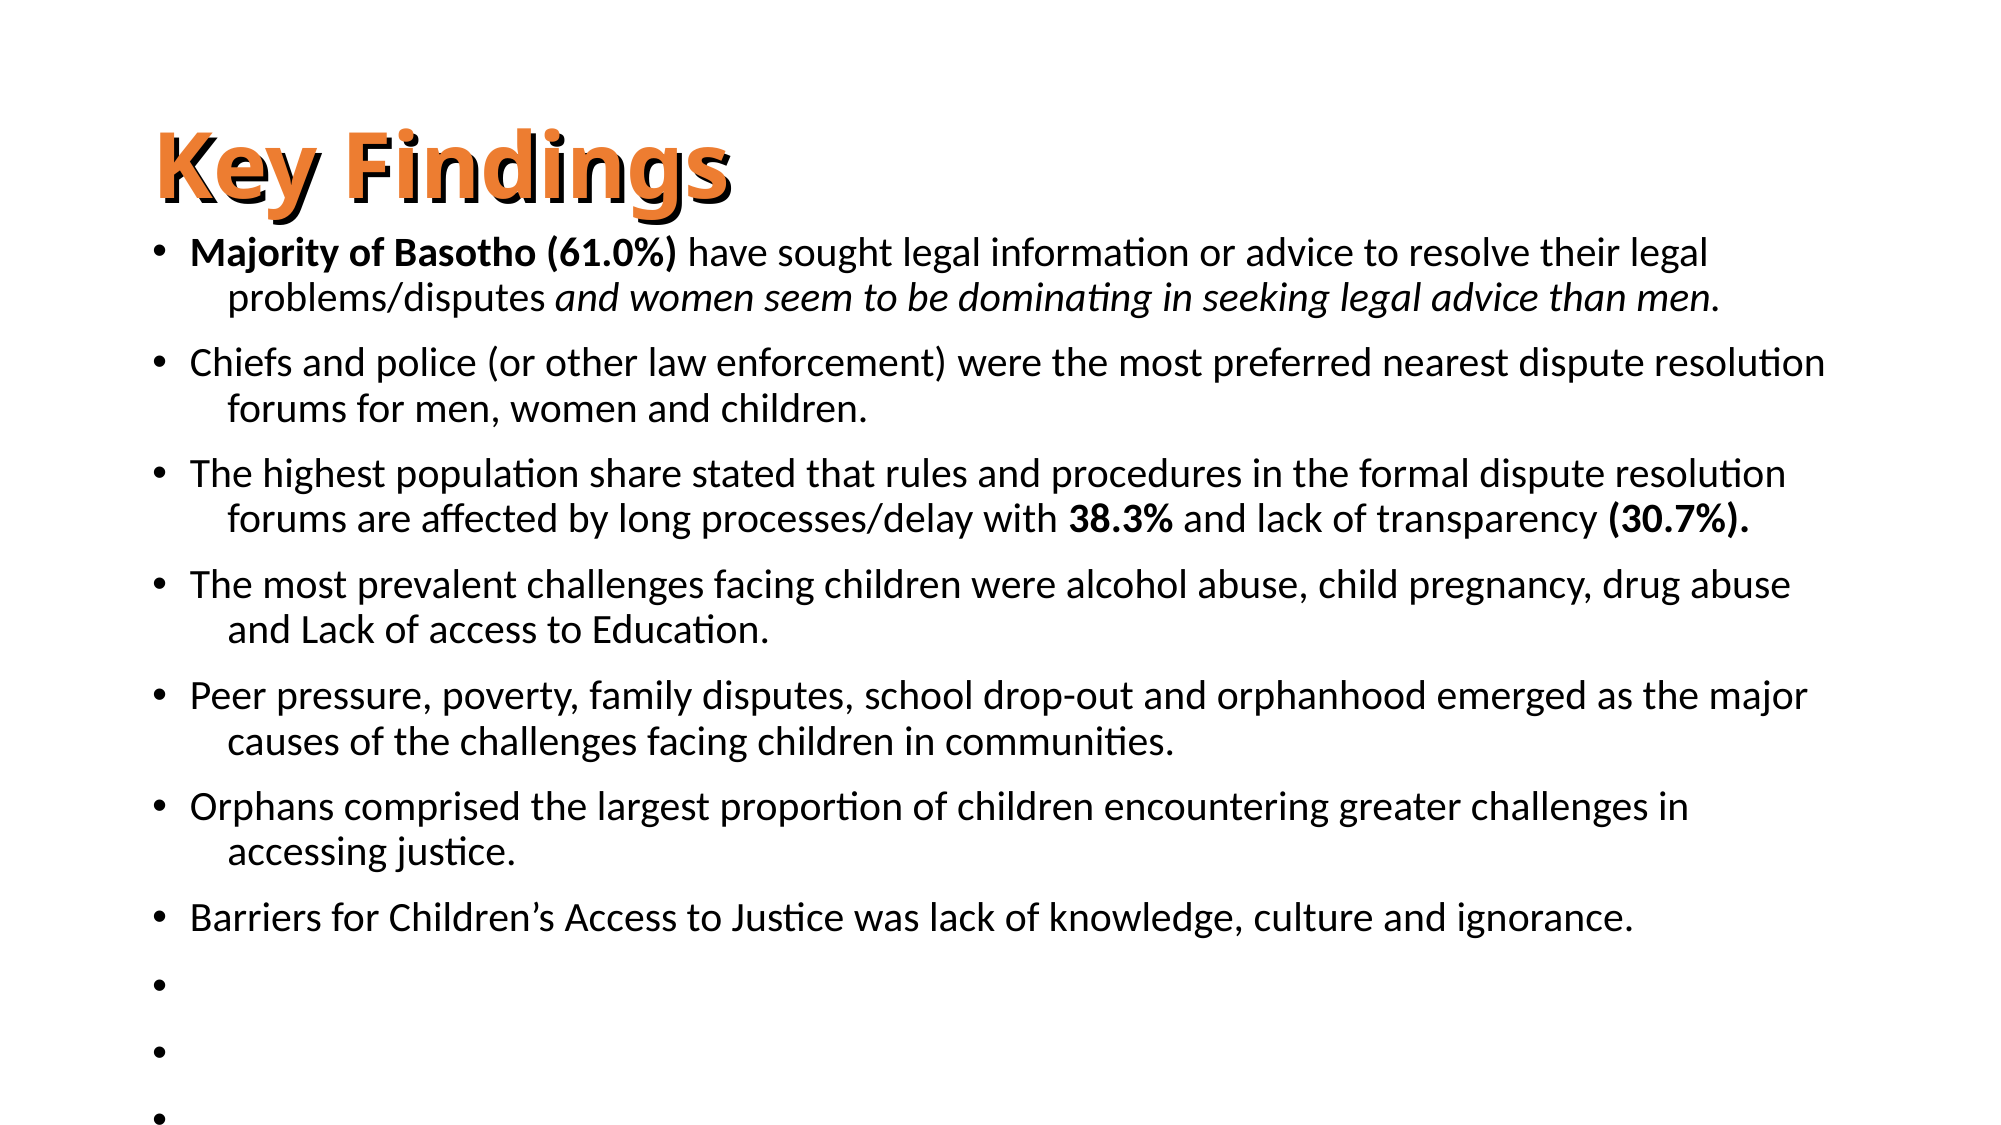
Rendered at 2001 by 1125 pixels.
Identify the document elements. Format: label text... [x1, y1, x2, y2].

list Majority of Basotho (61.0%) have sought legal information or advice to resolve their legal problems/disputes and women seem to be dominating in seeking legal advice than men. Chiefs and police (or other law enforcement) were the most preferred nearest dispute resolution forums for men, women and children. The highest population share stated that rules and procedures in the formal dispute resolution forums are affected by long processes/delay with 38.3% and lack of transparency (30.7%). The most prevalent challenges facing children were alcohol abuse, child pregnancy, drug abuse and Lack of access to Education. Peer pressure, poverty, family disputes, school drop-out and orphanhood emerged as the major causes of the challenges facing children in communities. Orphans comprised the largest proportion of children encountering greater challenges in accessing justice. Barriers for Children’s Access to Justice was lack of knowledge, culture and ignorance. [137, 222, 1863, 1014]
title Key Findings [137, 59, 1863, 222]
